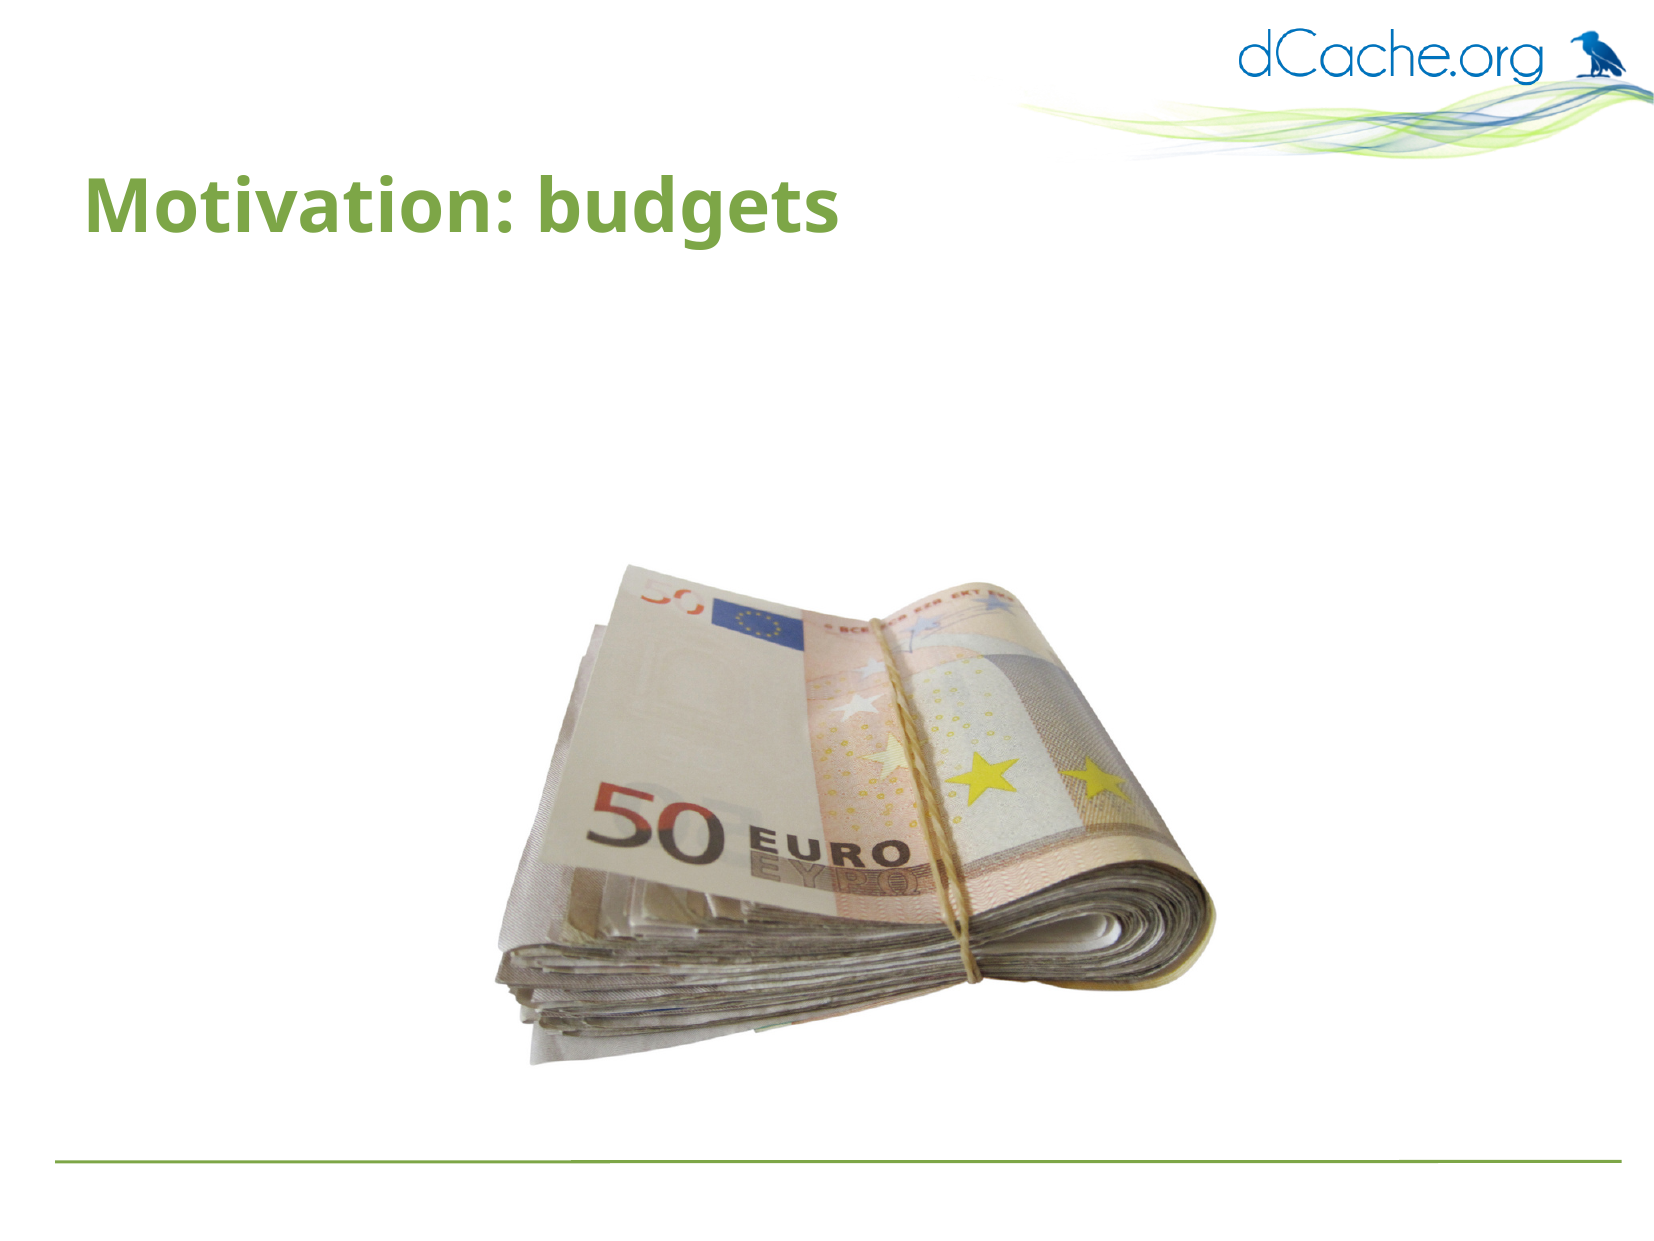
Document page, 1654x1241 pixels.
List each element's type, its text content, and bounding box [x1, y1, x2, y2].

title Motivation: budgets [82, 155, 1605, 252]
picture [422, 478, 1242, 1093]
picture [956, 16, 1654, 169]
